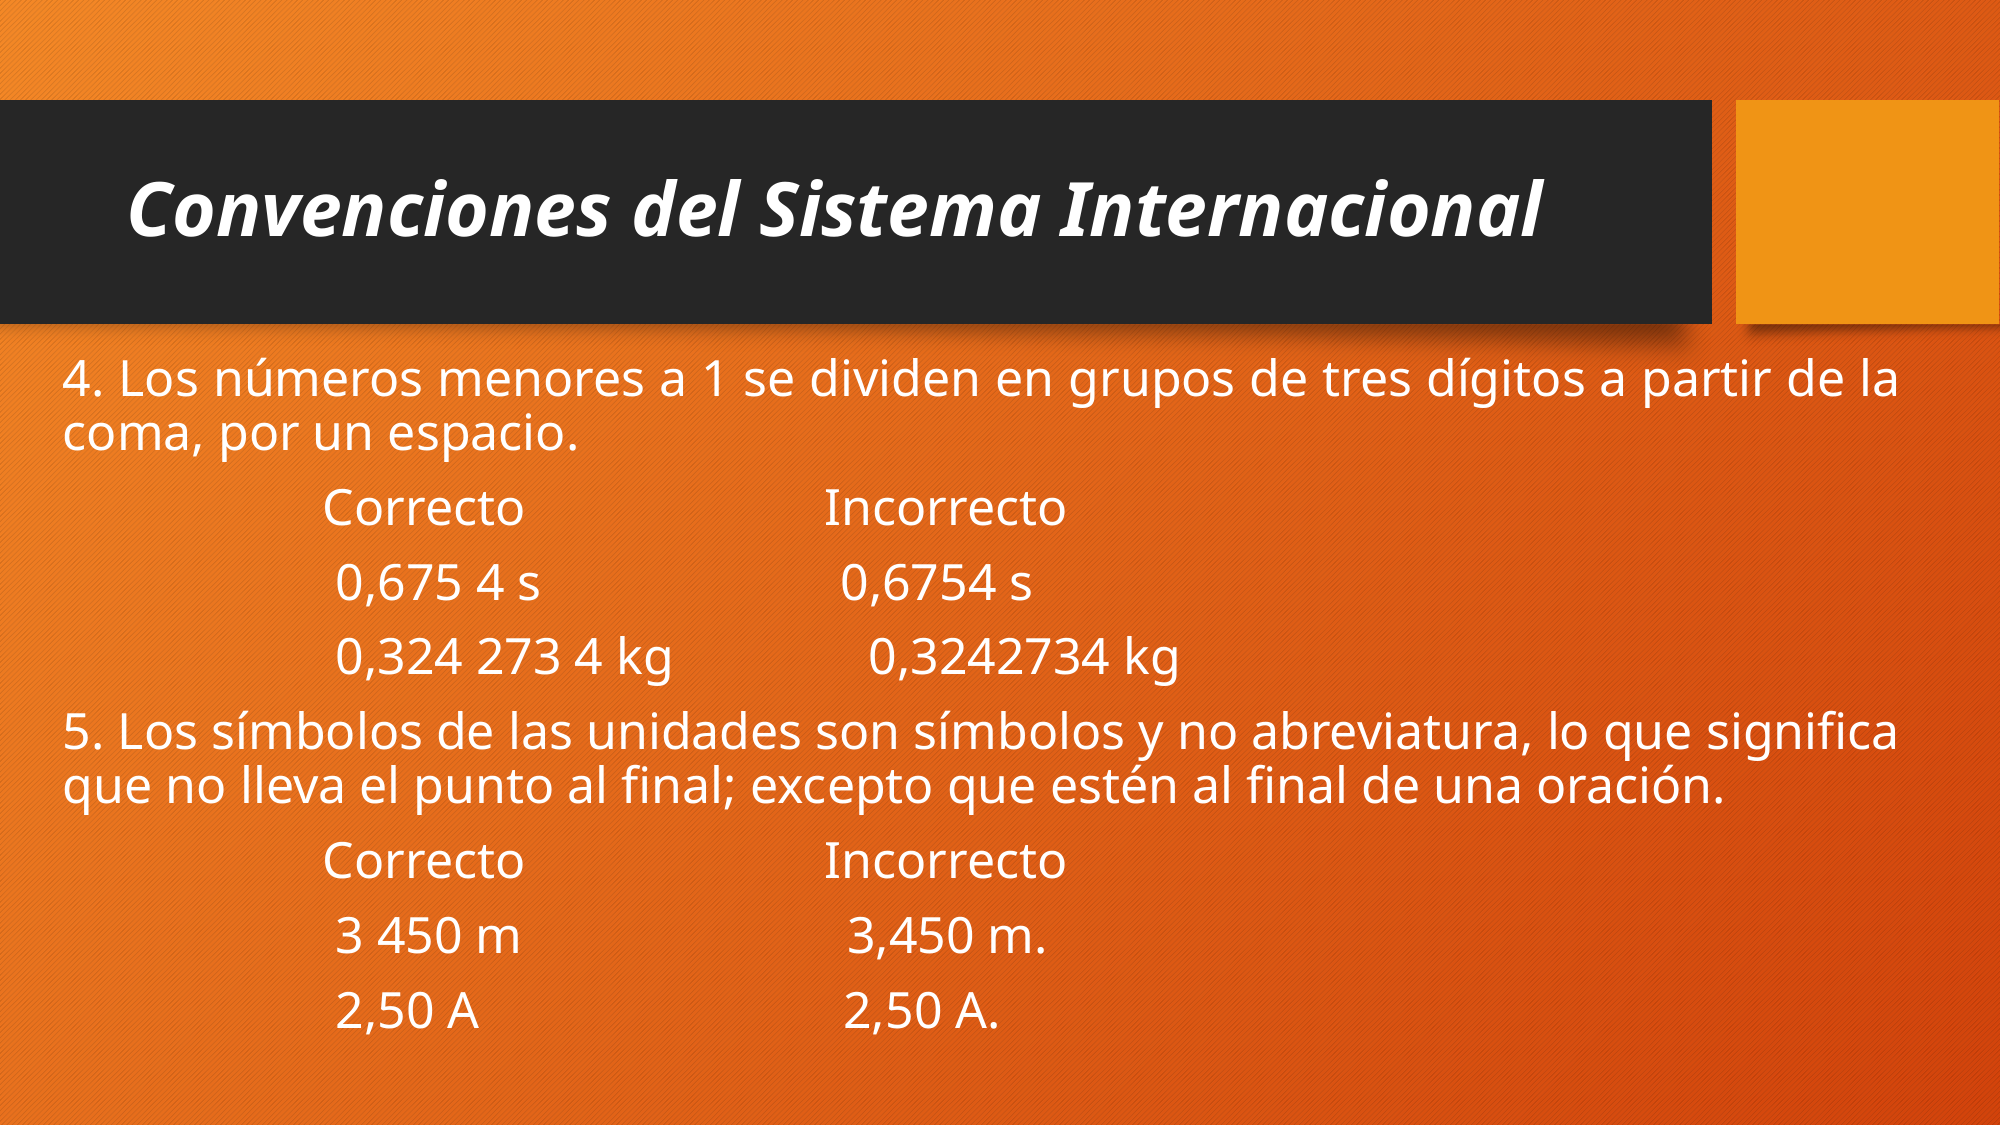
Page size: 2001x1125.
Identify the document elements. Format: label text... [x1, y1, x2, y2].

list 4. Los números menores a 1 se dividen en grupos de tres dígitos a partir de la coma, por un espacio. Correcto Incorrecto 0,675 4 s 0,6754 s 0,324 273 4 kg 0,3242734 kg 5. Los símbolos de las unidades son símbolos y no abreviatura, lo que significa que no lleva el punto al final; excepto que estén al final de una oración. Correcto Incorrecto 3 450 m 3,450 m. 2,50 A 2,50 A. [47, 345, 1940, 1085]
title Convenciones del Sistema Internacional [111, 123, 1689, 301]
